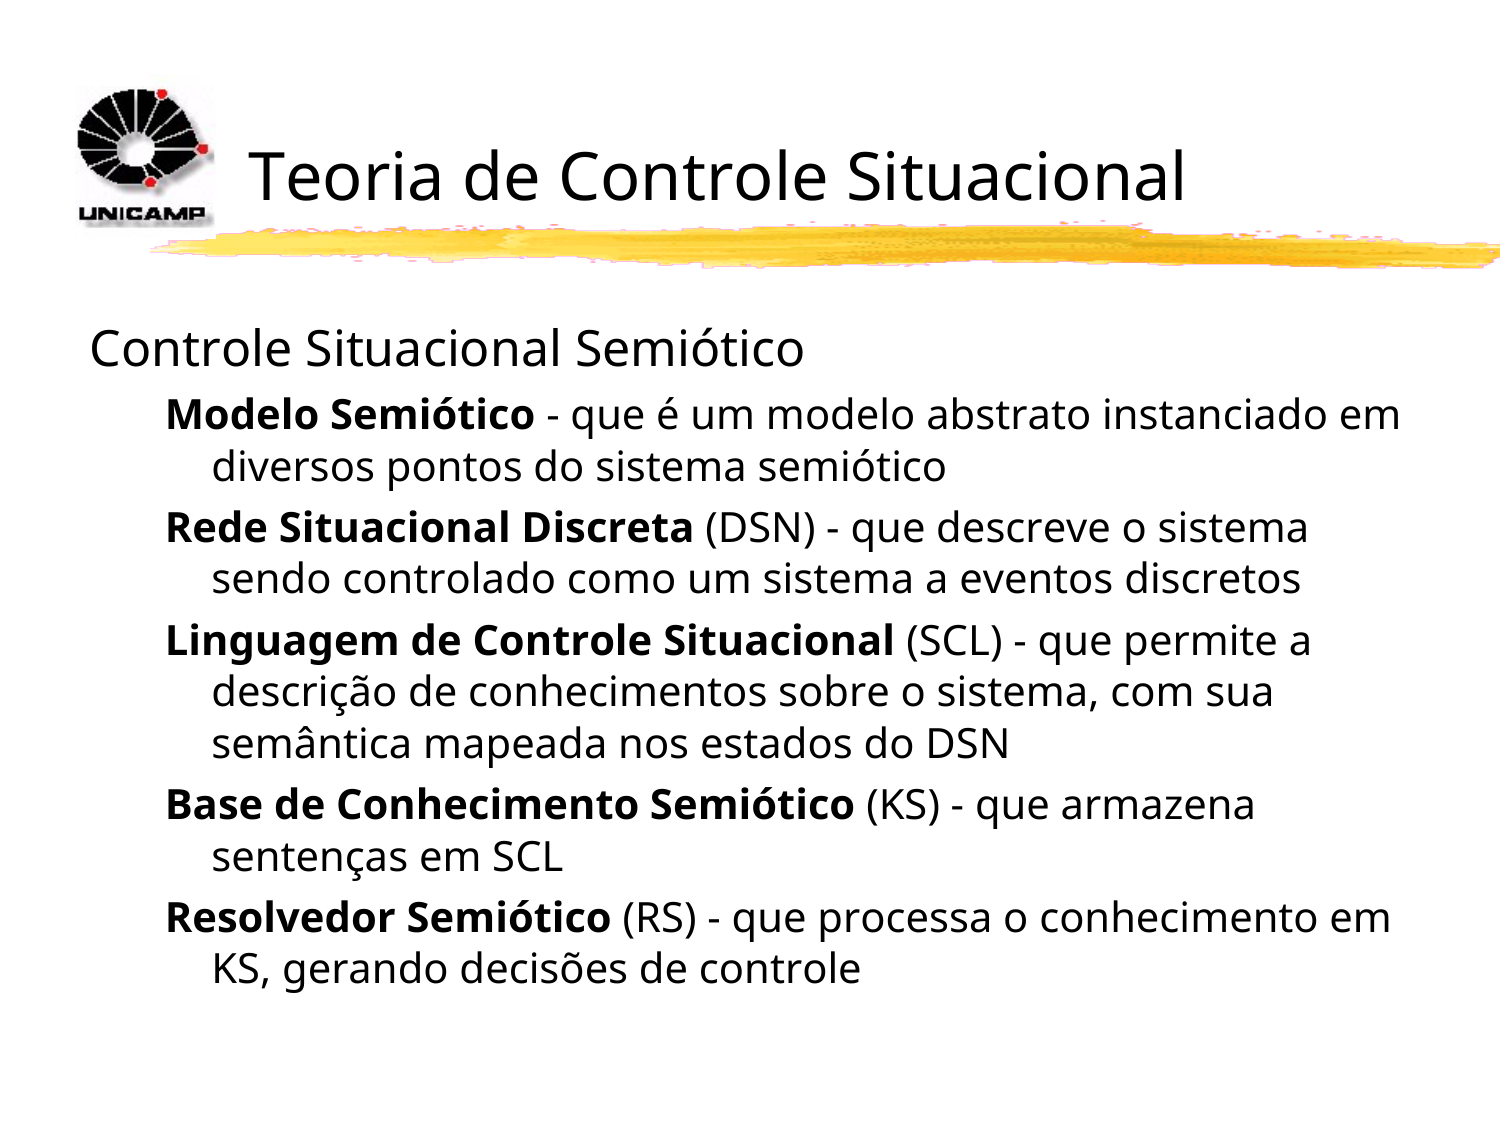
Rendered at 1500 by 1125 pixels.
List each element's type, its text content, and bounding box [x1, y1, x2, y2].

picture [75, 74, 1500, 279]
title Teoria de Controle Situacional [233, 37, 1434, 225]
list Controle Situacional Semiótico Modelo Semiótico - que é um modelo abstrato instanciado em diversos pontos do sistema semiótico Rede Situacional Discreta (DSN) - que descreve o sistema sendo controlado como um sistema a eventos discretos Linguagem de Controle Situacional (SCL) - que permite a descrição de conhecimentos sobre o sistema, com sua semântica mapeada nos estados do DSN Base de Conhecimento Semiótico (KS) - que armazena sentenças em SCL Resolvedor Semiótico (RS) - que processa o conhecimento em KS, gerando decisões de controle [74, 309, 1417, 994]
